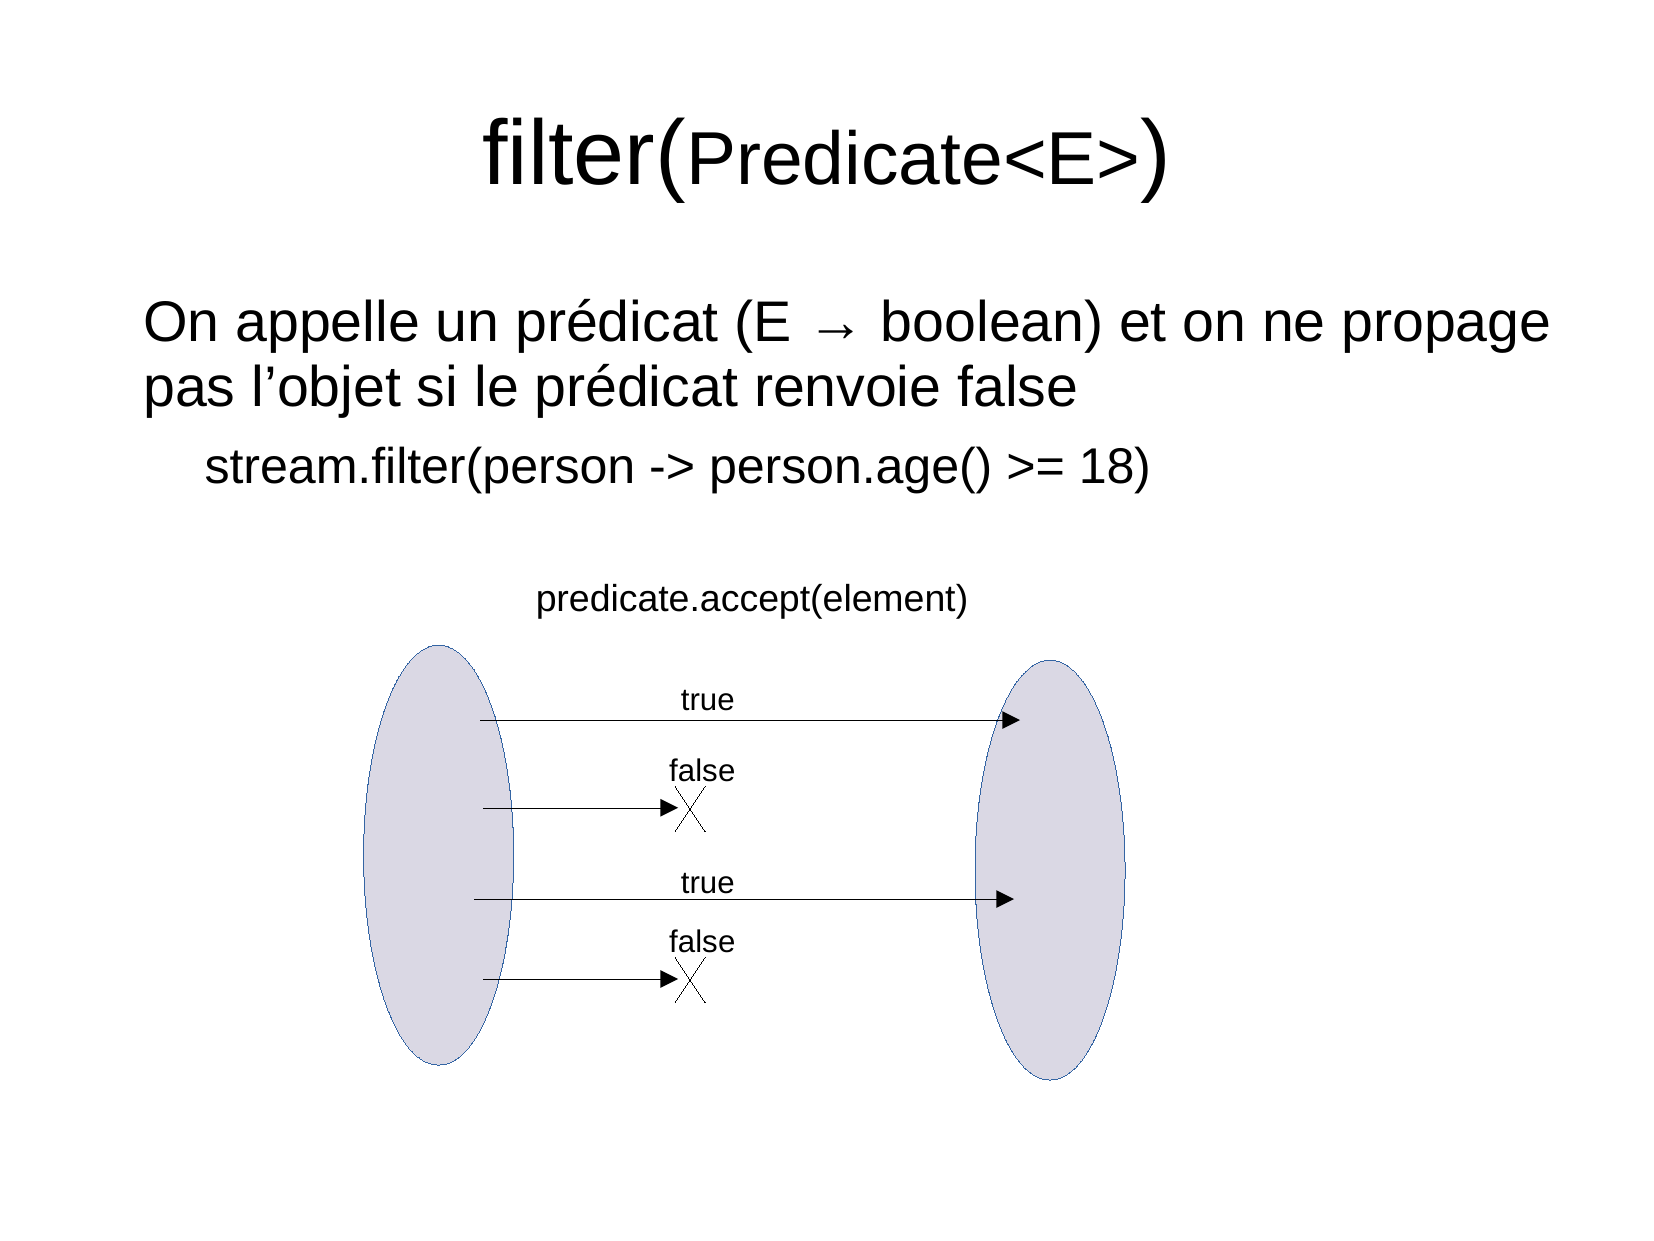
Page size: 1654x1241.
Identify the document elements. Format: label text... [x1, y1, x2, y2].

list On appelle un prédicat (E → boolean) et on ne propage pas l’objet si le prédicat renvoie false stream.filter(person -> person.age() >= 18) [82, 290, 1571, 496]
title filter(Predicate<E>) [82, 49, 1571, 257]
text_box [975, 660, 1126, 1081]
text_box predicate.accept(element) [520, 570, 984, 627]
text_box true [666, 858, 751, 908]
text_box true [666, 675, 751, 725]
text_box false [654, 917, 751, 967]
text_box false [654, 745, 751, 796]
text_box [363, 645, 514, 1066]
